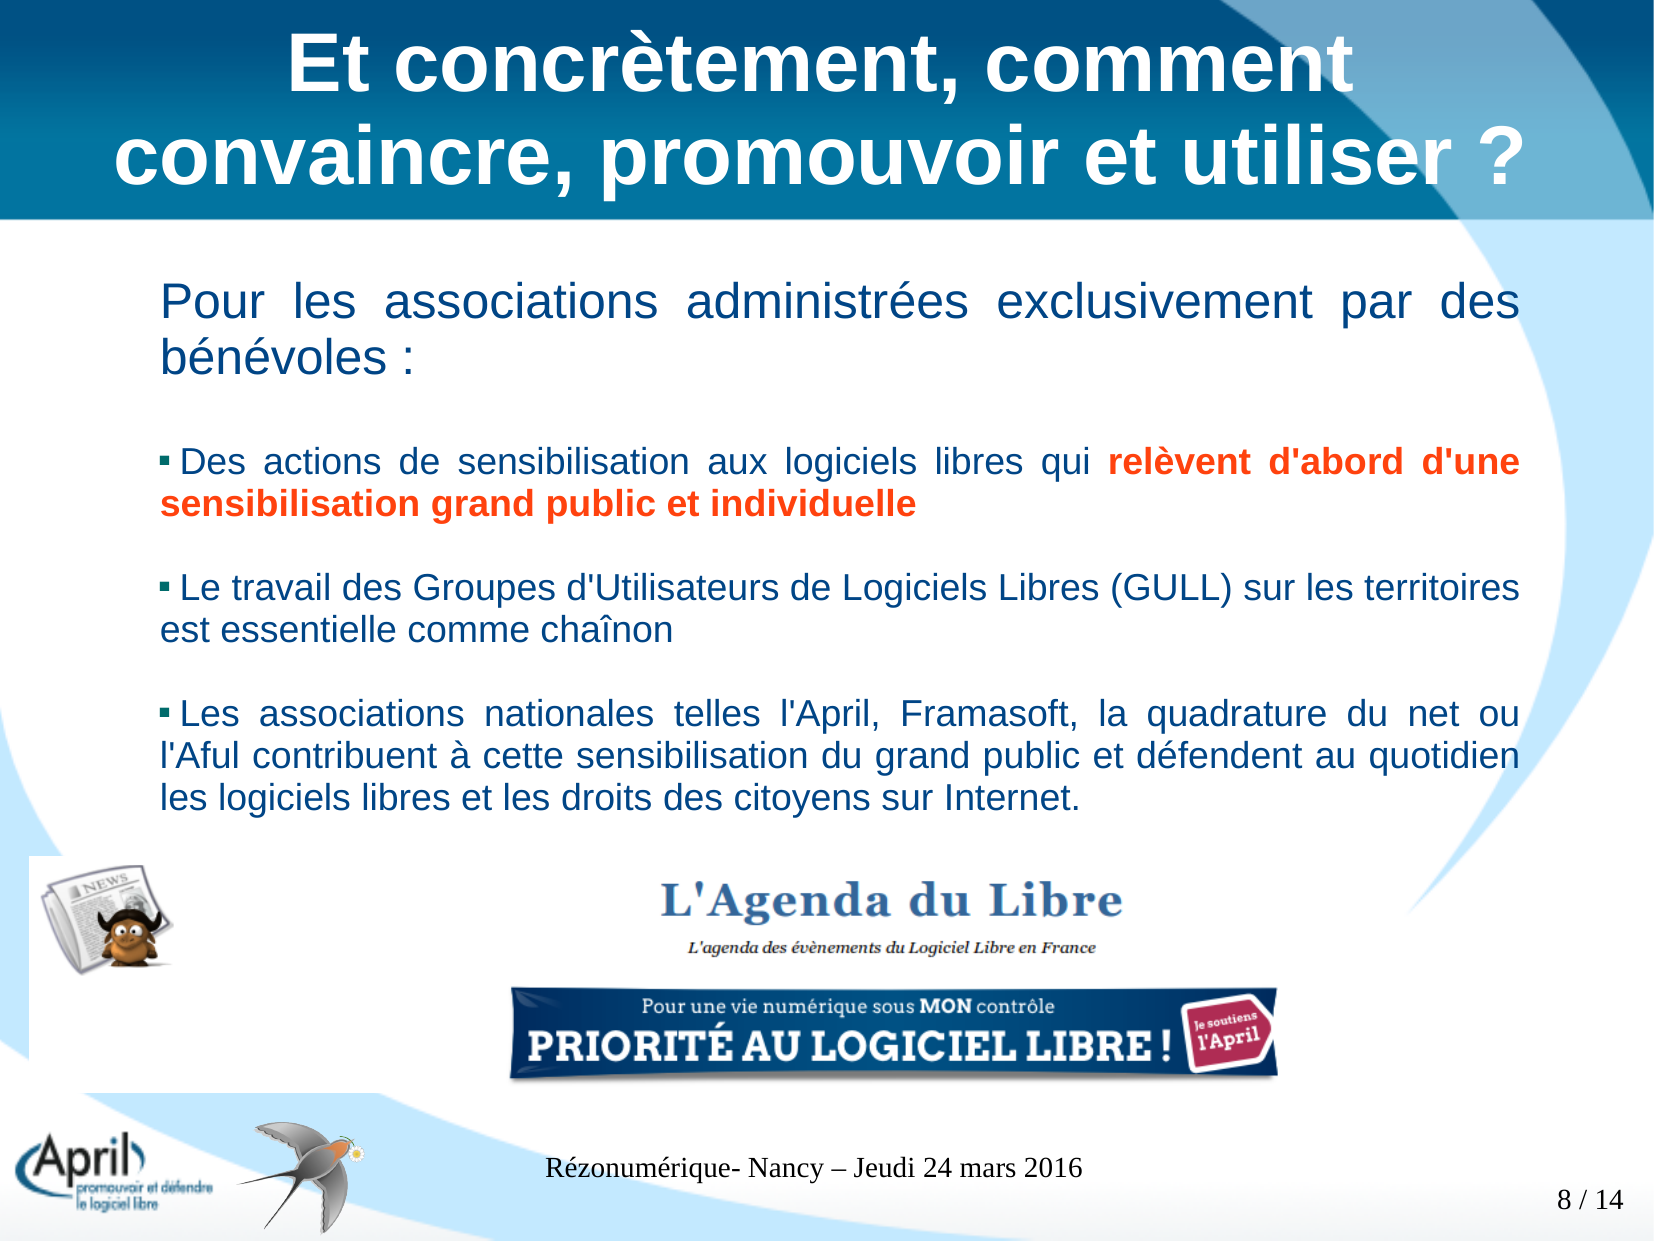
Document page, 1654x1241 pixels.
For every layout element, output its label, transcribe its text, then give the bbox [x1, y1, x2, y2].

title Et concrètement, comment convaincre, promouvoir et utiliser ? [76, 5, 1565, 213]
picture [0, 0, 1654, 1241]
text_box Pour les associations administrées exclusivement par des bénévoles : Des actions de sensibilisation aux logiciels libres qui relèvent d'abord d'une sensibilisation grand public et individuelle Le travail des Groupes d'Utilisateurs de Logiciels Libres (GULL) sur les territoires est essentielle comme chaînon Les associations nationales telles l'April, Framasoft, la quadrature du net ou l'Aful contribuent à cette sensibilisation du grand public et défendent au quotidien les logiciels libres et les droits des citoyens sur Internet. [145, 265, 1536, 940]
